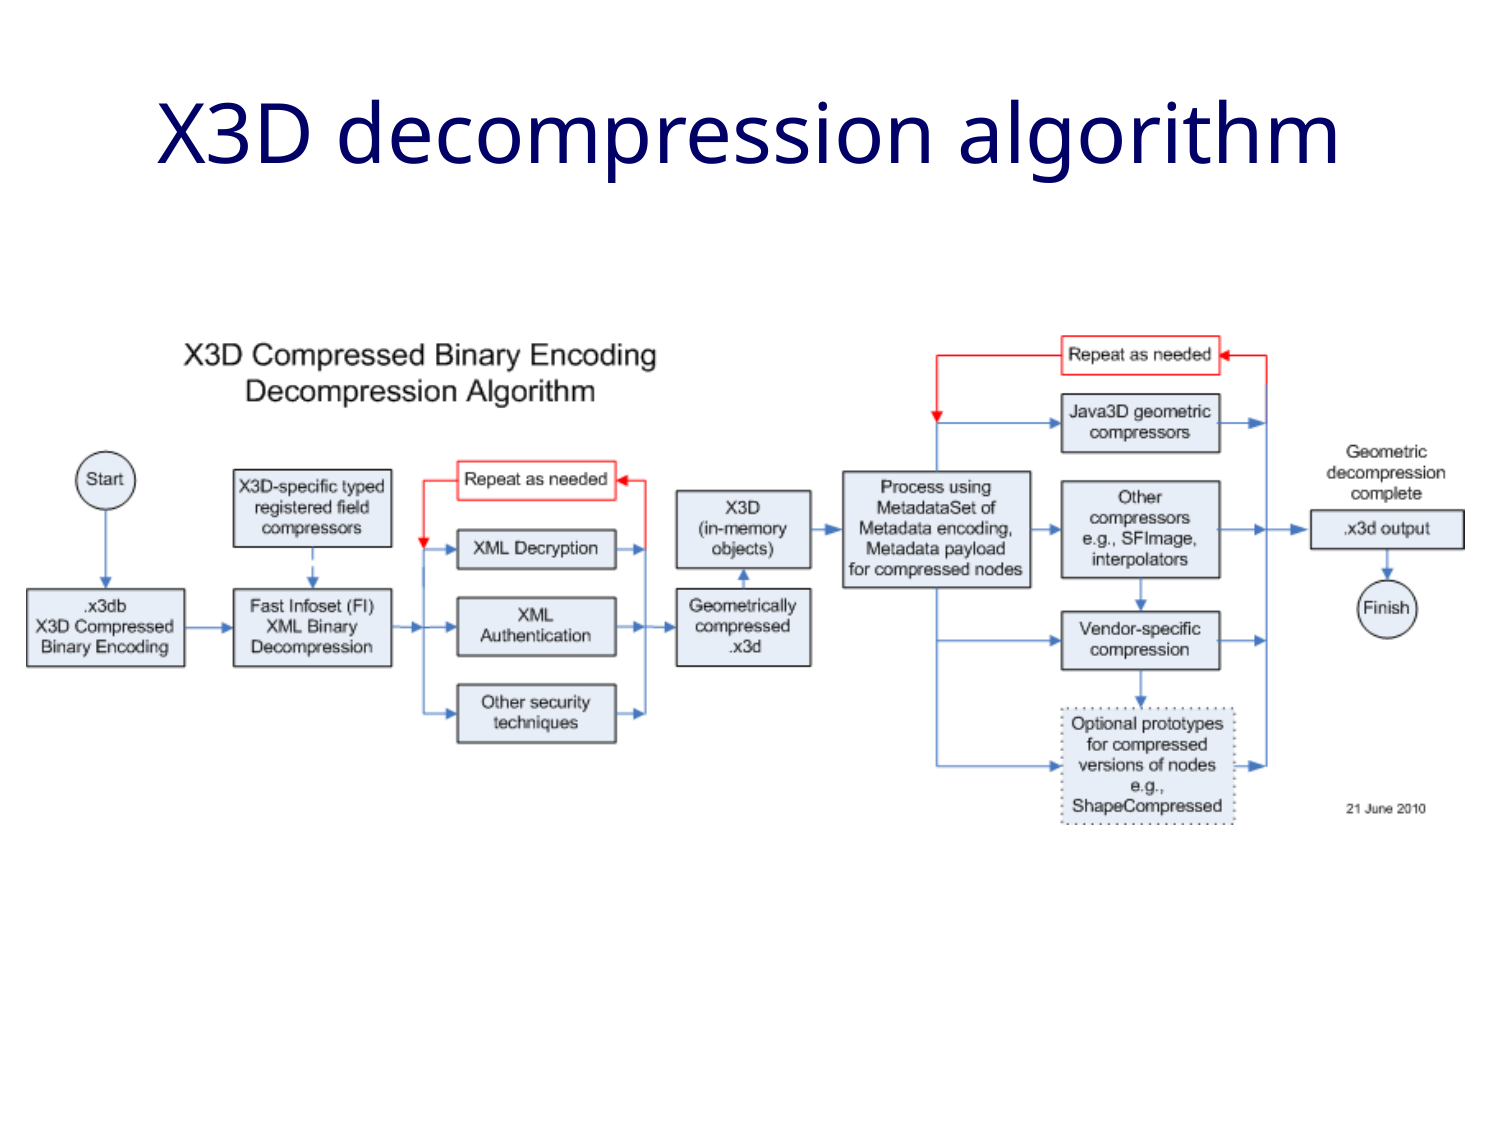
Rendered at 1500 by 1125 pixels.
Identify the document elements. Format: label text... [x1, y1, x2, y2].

title X3D decompression algorithm [112, 44, 1388, 218]
picture [26, 334, 1465, 825]
